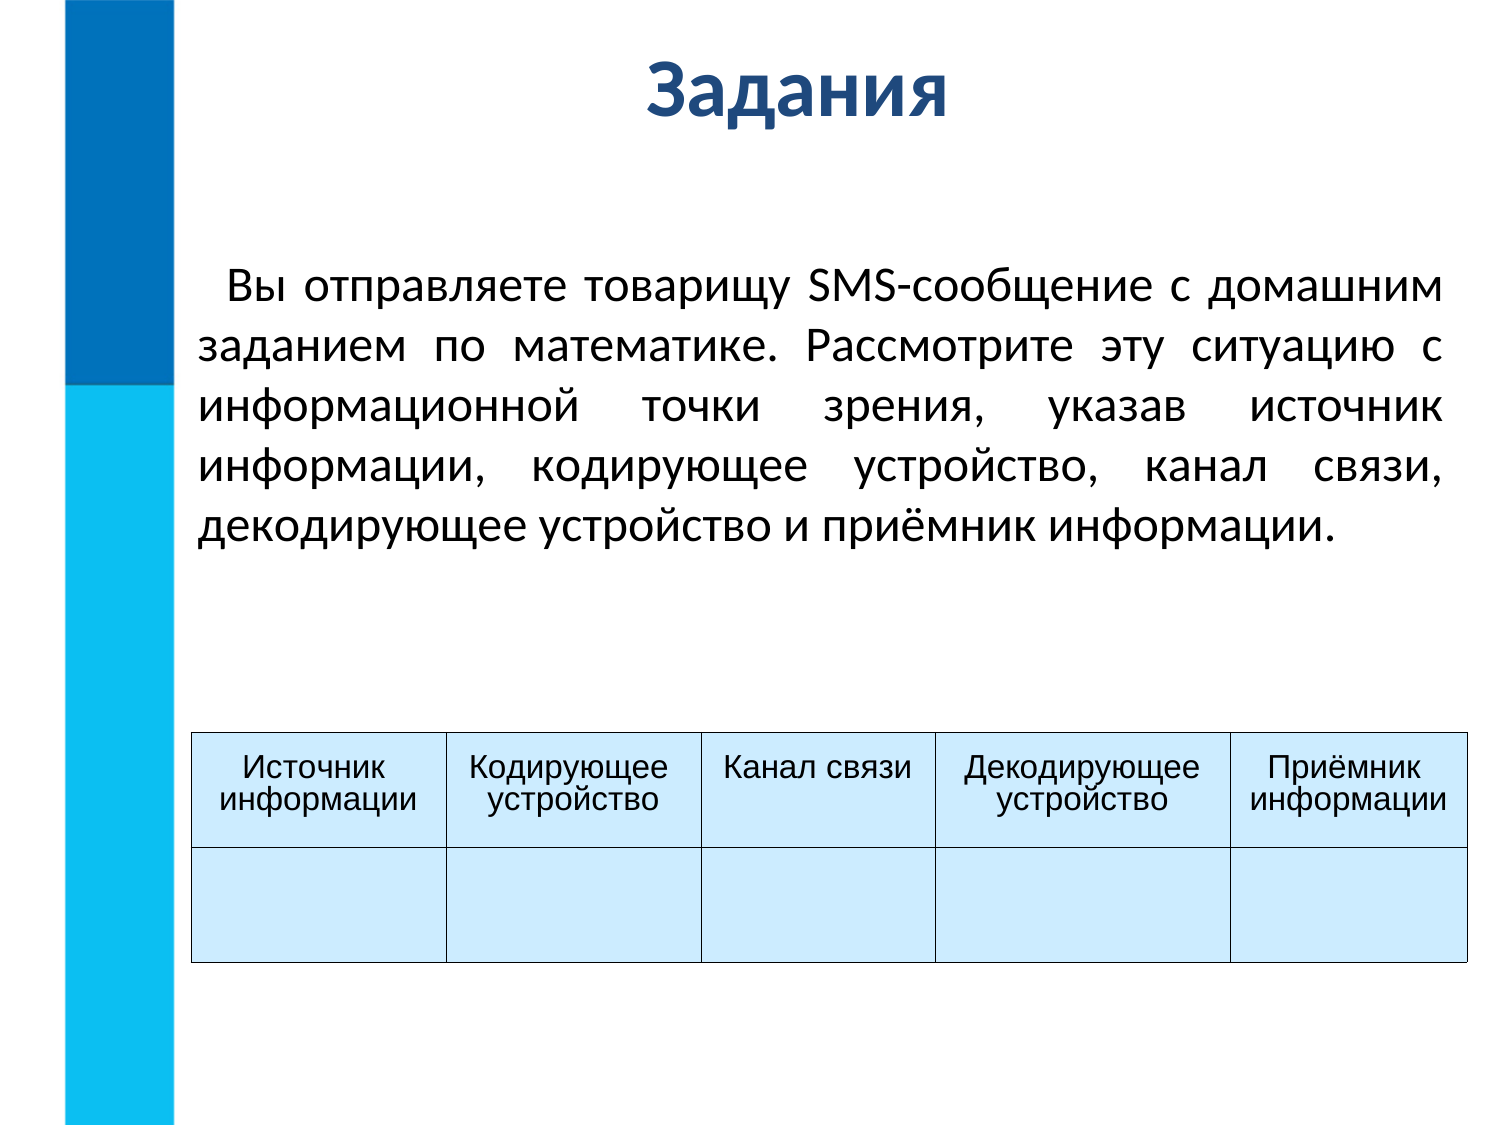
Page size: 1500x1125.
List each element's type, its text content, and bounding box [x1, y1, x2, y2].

table_header Источник информации [192, 733, 446, 847]
table_header Канал связи [702, 733, 935, 847]
text_box Задания [171, 30, 1425, 135]
table_cell [447, 848, 701, 962]
text_box Вы отправляете товарищу SMS-сообщение с домашним заданием по математике. Рассмотрите эту ситуацию с информационной точки зрения, указав источник информации, кодирующее устройство, канал связи, декодирующее устройство и приёмник информации. [183, 243, 1459, 559]
table_header Приёмник информации [1231, 733, 1467, 847]
table_cell [702, 848, 935, 962]
table_cell [1231, 848, 1467, 962]
table_cell [936, 848, 1230, 962]
table_cell [192, 848, 446, 962]
picture [0, 0, 1500, 1125]
table_header Кодирующее устройство [447, 733, 701, 847]
table_header Декодирующее устройство [936, 733, 1230, 847]
